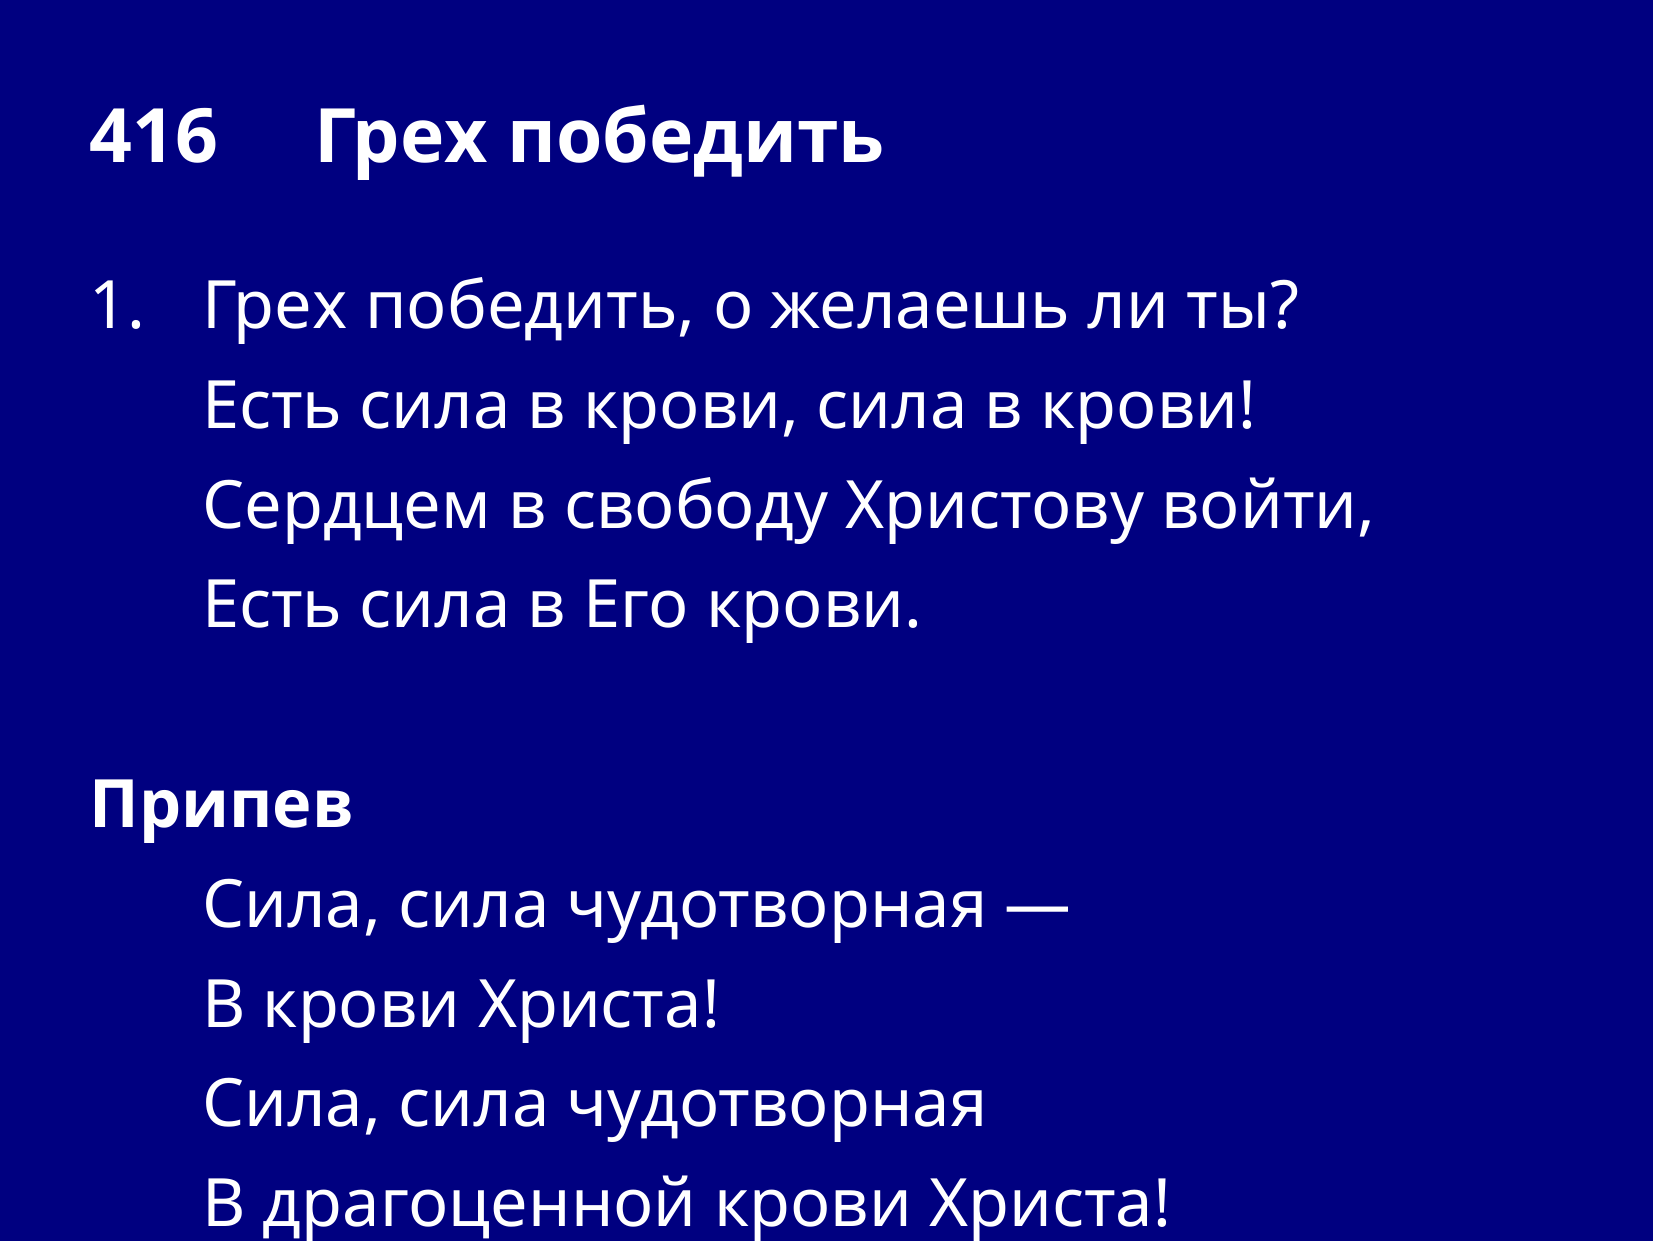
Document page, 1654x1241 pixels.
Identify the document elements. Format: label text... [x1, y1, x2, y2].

text_box 416 Грех победить [75, 75, 1576, 188]
text_box 1. Грех победить, о желаешь ли ты? Есть сила в крови, сила в крови! Сердцем в свободу Христову войти, Есть сила в Его крови. Припев Сила, сила чудотворная — В крови Христа! Сила, сила чудотворная В драгоценной крови Христа! [75, 188, 1576, 1163]
